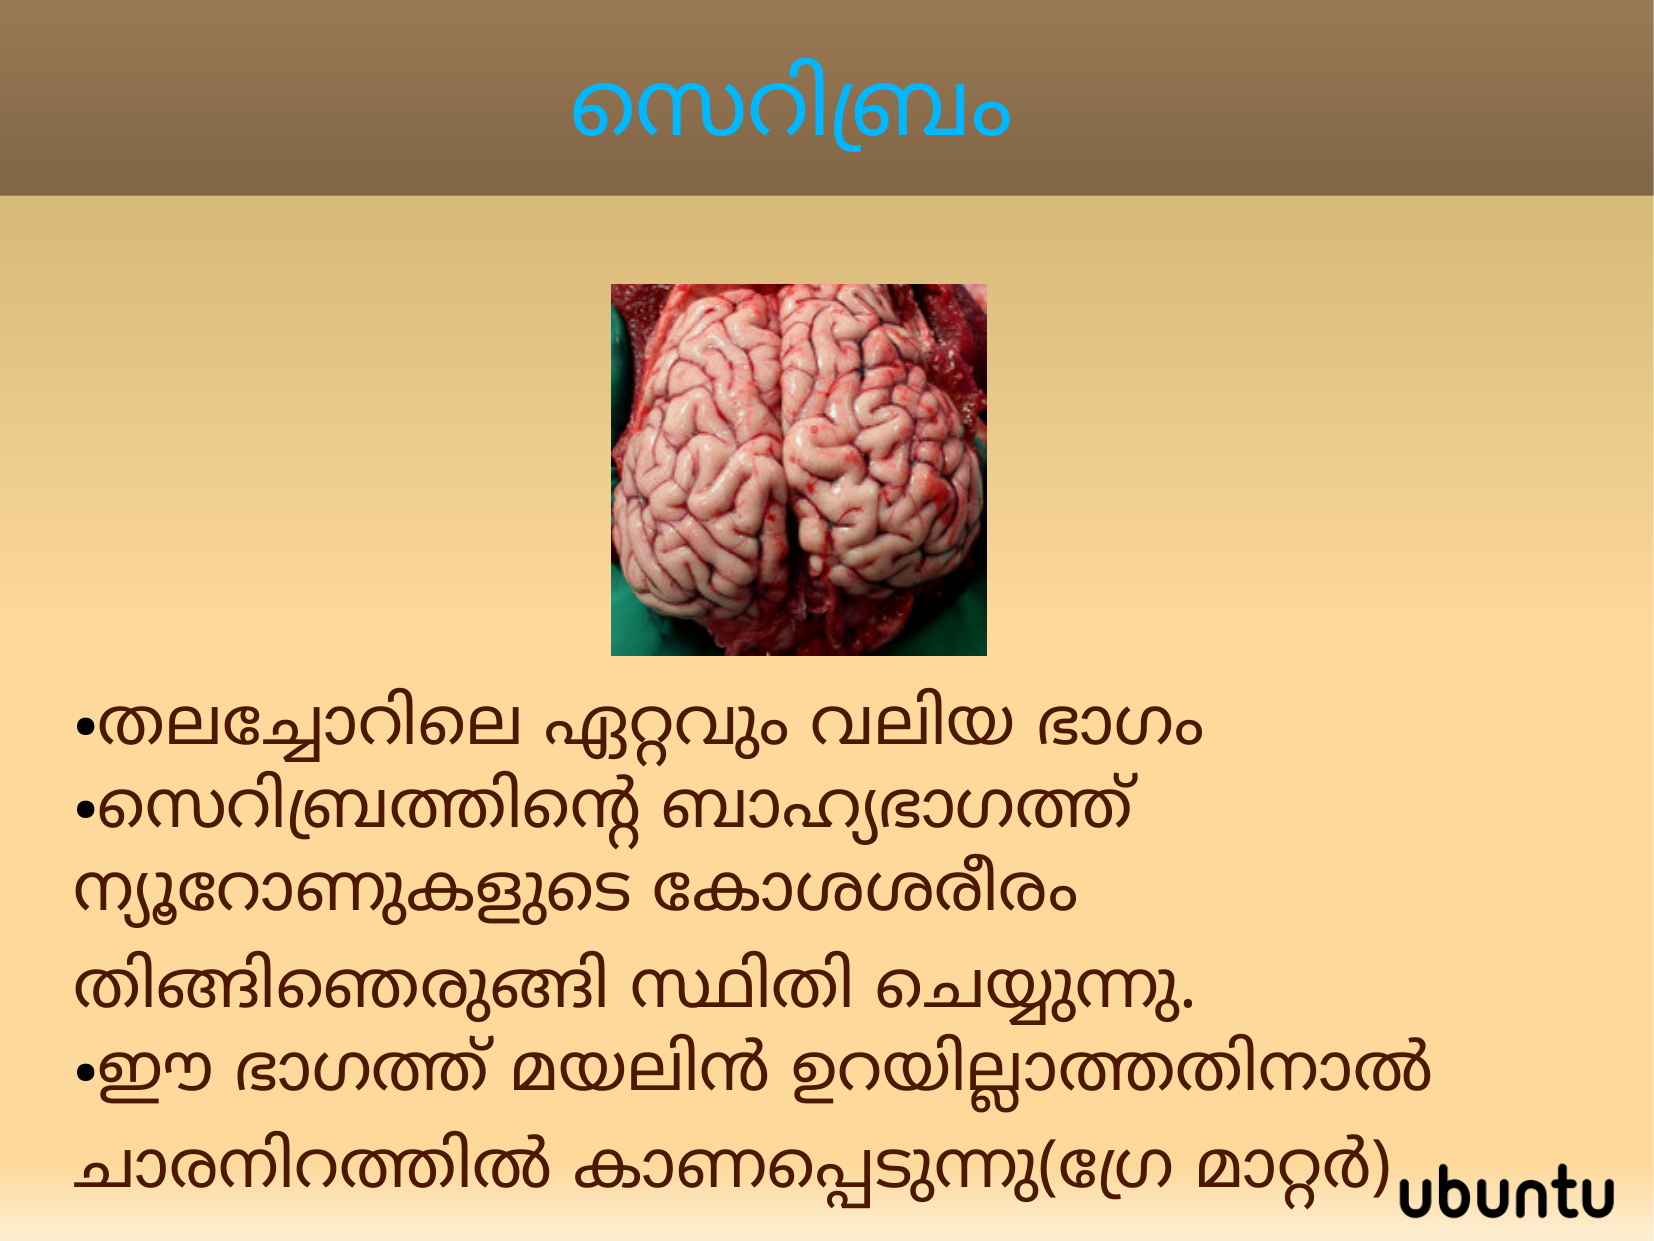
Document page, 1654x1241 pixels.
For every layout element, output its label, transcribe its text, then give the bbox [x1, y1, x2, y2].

picture [0, 0, 1654, 1241]
text_box തലച്ചോറിലെ ഏറ്റവും വലിയ ഭാഗം സെറിബ്രത്തിന്റെ ബാഹ്യഭാഗത്ത് ന്യൂറോണുകളുടെ കോശശരീരം തിങ്ങിഞെരുങ്ങി സ്ഥിതി ചെയ്യുന്നു. ഈ ഭാഗത്ത് മയലിന്‍ ഉറയില്ലാത്തതിനാല്‍ ചാരനിറത്തില്‍ കാണപ്പെടുന്നു(ഗ്രേ മാറ്റര്‍) [59, 679, 1477, 1096]
title സെറിബ്രം [47, 17, 1536, 211]
